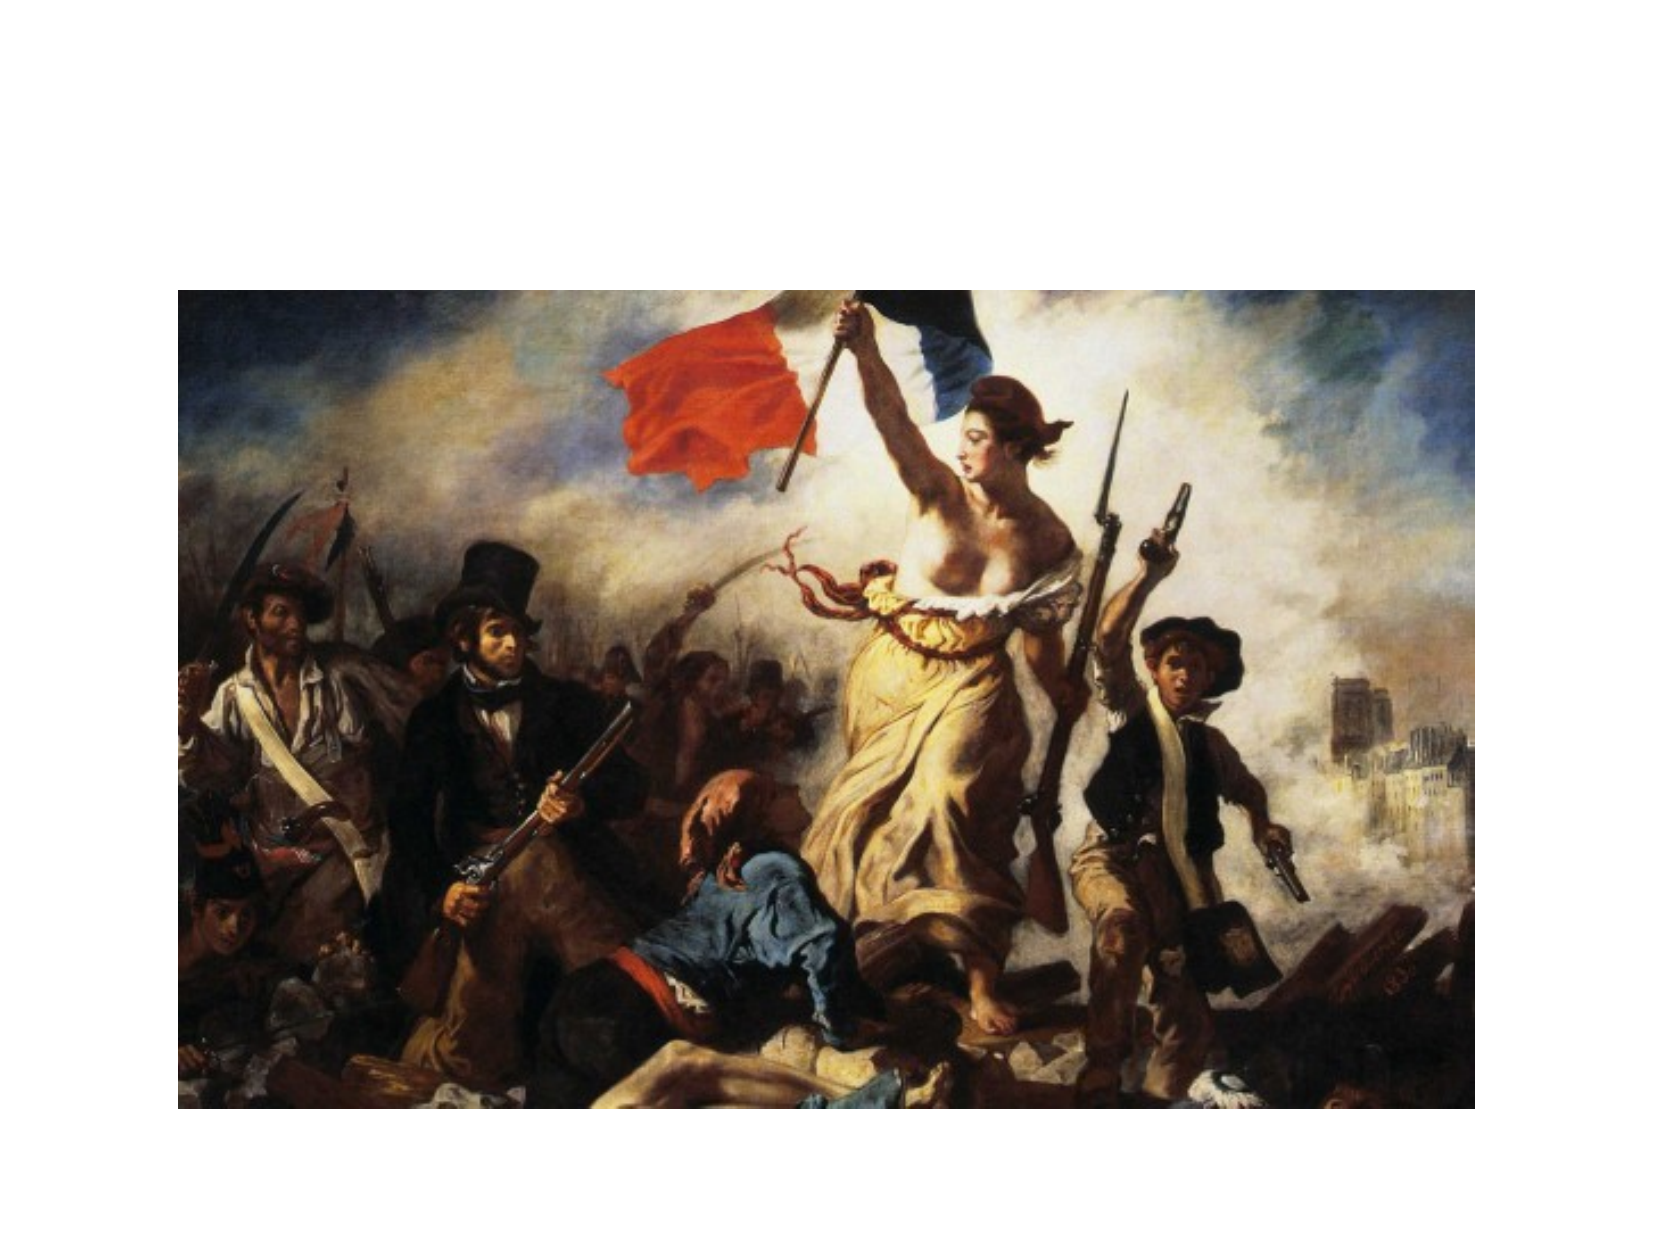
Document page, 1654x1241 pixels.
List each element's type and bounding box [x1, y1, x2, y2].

picture [178, 290, 1475, 1109]
